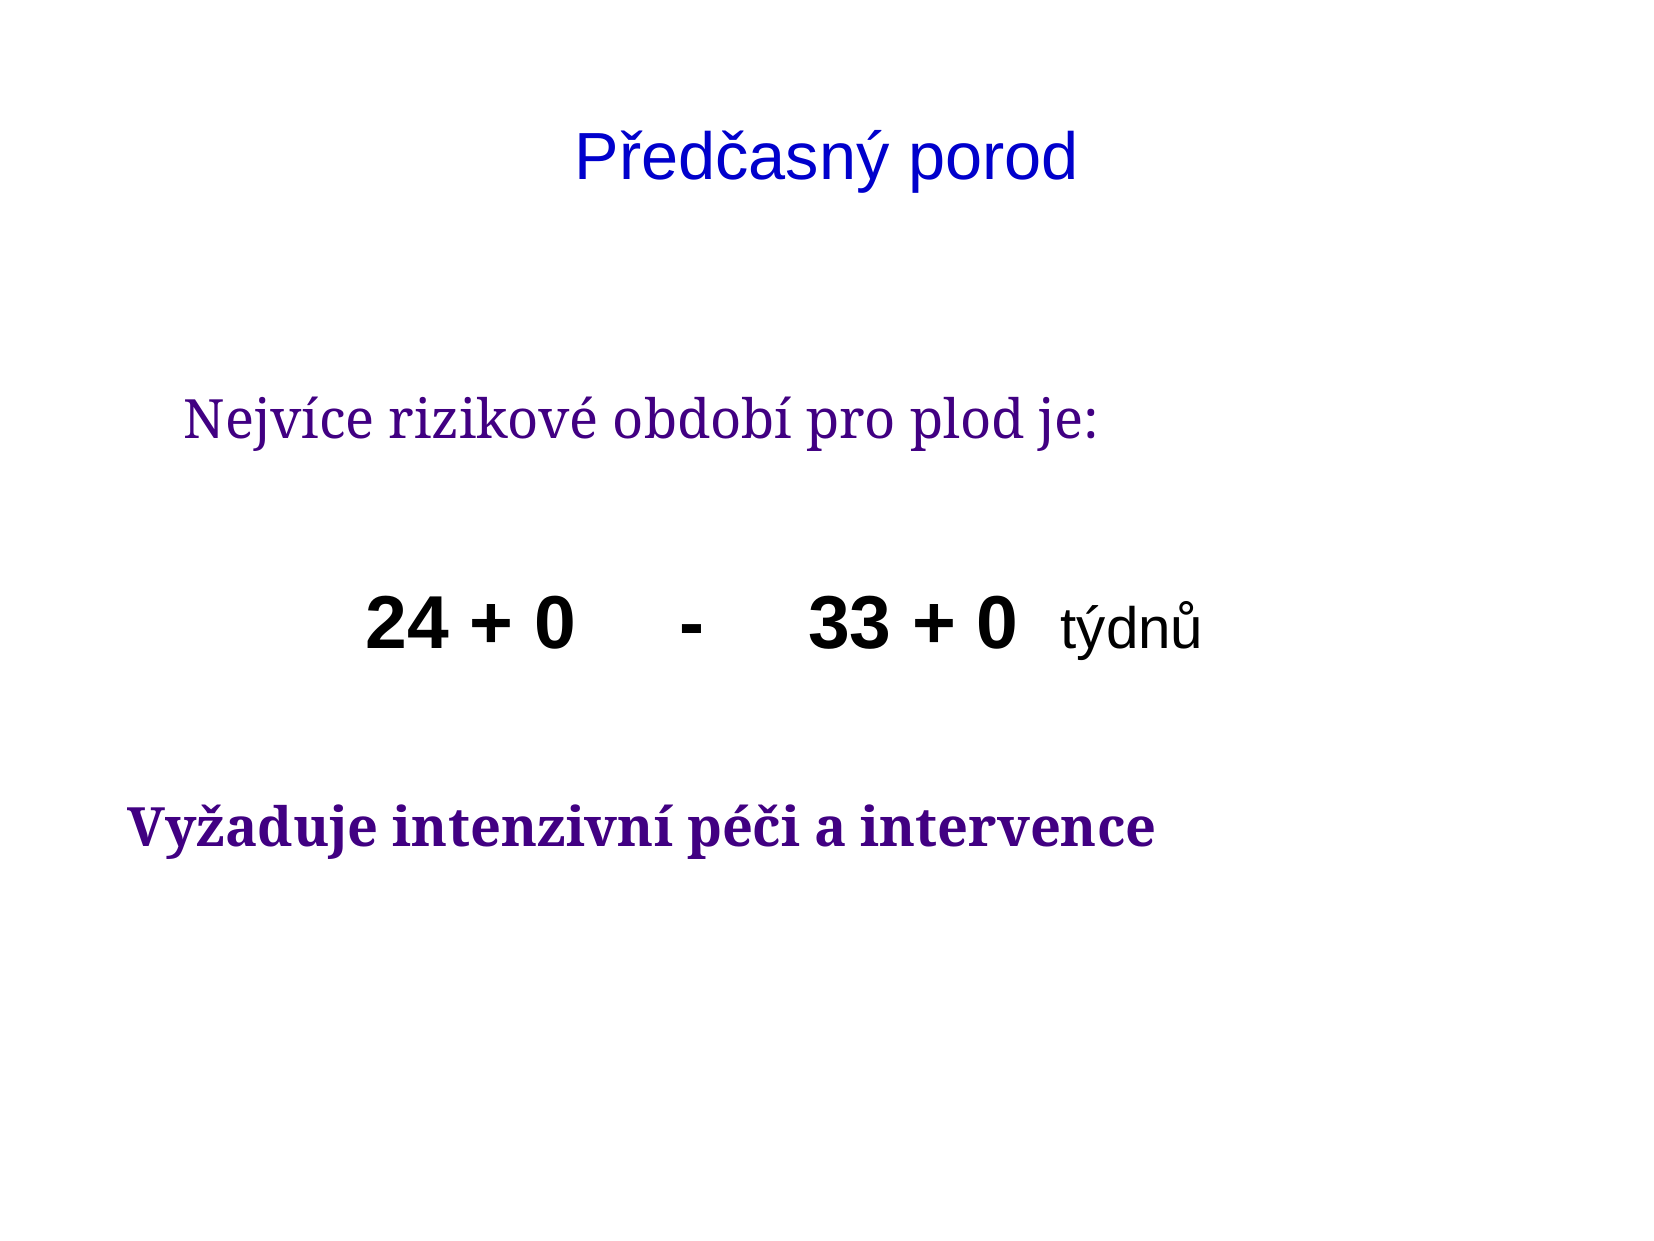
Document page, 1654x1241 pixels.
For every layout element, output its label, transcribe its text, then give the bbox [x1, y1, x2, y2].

list Nejvíce rizikové období pro plod je: 24 + 0 - 33 + 0 týdnů Vyžaduje intenzivní péči a intervence [82, 290, 1571, 1109]
title Předčasný porod [82, 49, 1571, 257]
